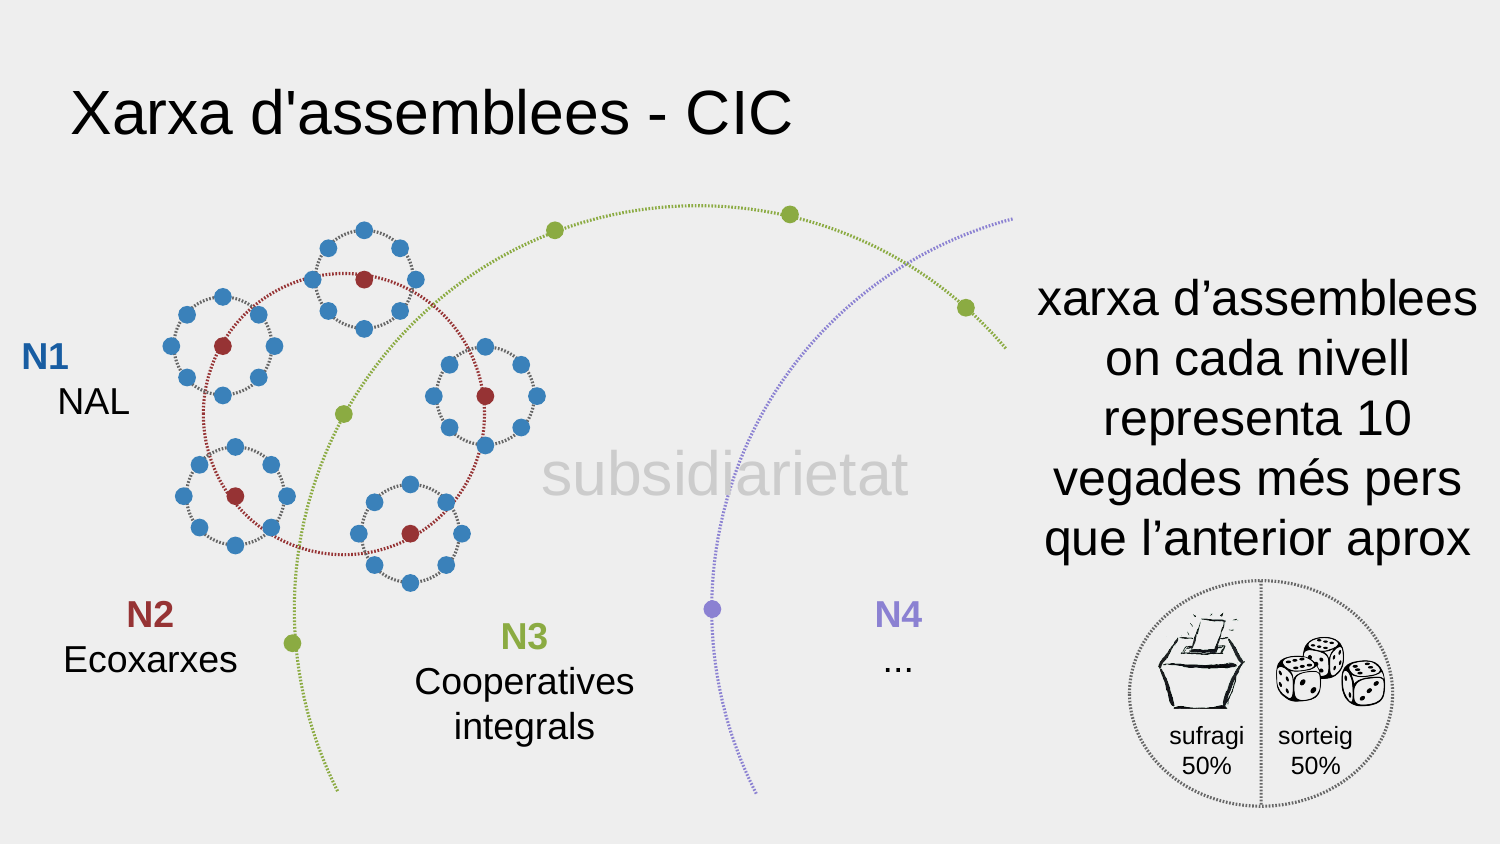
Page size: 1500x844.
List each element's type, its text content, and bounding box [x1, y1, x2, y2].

text_box [213, 337, 232, 356]
text_box [391, 239, 410, 258]
text_box [365, 493, 384, 512]
text_box [476, 436, 495, 455]
text_box [303, 270, 322, 289]
text_box [528, 387, 546, 406]
text_box [213, 386, 232, 405]
text_box [162, 337, 181, 356]
text_box [476, 387, 495, 406]
text_box [319, 239, 338, 258]
text_box N2 Ecoxarxes [0, 574, 302, 734]
text_box [190, 455, 209, 474]
text_box xarxa d’assemblees on cada nivell representa 10 vegades més pers que l’anterior aprox [1016, 250, 1500, 592]
text_box [265, 337, 284, 356]
text_box [355, 270, 374, 289]
text_box [249, 305, 268, 324]
text_box N1 NAL [174, 348, 181, 366]
text_box [406, 270, 425, 289]
text_box [226, 438, 245, 456]
text_box [178, 305, 197, 324]
text_box [178, 368, 197, 387]
text_box [334, 405, 353, 423]
text_box [249, 368, 268, 387]
text_box [437, 556, 456, 574]
text_box [401, 524, 420, 543]
text_box [512, 355, 531, 374]
text_box [226, 487, 245, 506]
text_box subsidiarietat [504, 417, 947, 556]
picture [1154, 609, 1248, 709]
text_box [401, 475, 420, 494]
text_box [190, 518, 209, 537]
text_box sorteig 50% [1263, 727, 1369, 773]
text_box [440, 355, 459, 374]
text_box [956, 298, 975, 317]
text_box [781, 205, 799, 224]
picture [1268, 621, 1393, 722]
text_box [355, 319, 374, 338]
text_box [424, 387, 443, 406]
text_box [174, 487, 193, 506]
text_box [226, 536, 245, 555]
text_box N4 ... [747, 574, 1050, 734]
text_box [476, 337, 495, 356]
text_box Xarxa d'assemblees - CIC [55, 70, 1489, 156]
text_box [391, 302, 410, 320]
text_box N1 NAL [6, 316, 181, 418]
text_box [278, 487, 296, 506]
text_box [349, 524, 368, 543]
text_box [355, 221, 374, 240]
text_box [546, 221, 564, 240]
text_box [213, 287, 232, 306]
text_box [453, 524, 471, 543]
text_box [262, 518, 281, 537]
text_box N3 Cooperatives integrals [353, 574, 696, 784]
text_box sufragi 50% [1154, 727, 1260, 773]
text_box [365, 556, 384, 574]
text_box [283, 634, 302, 653]
text_box [262, 455, 281, 474]
text_box [440, 418, 459, 437]
text_box [703, 600, 722, 619]
text_box [437, 493, 456, 512]
text_box [319, 302, 338, 320]
